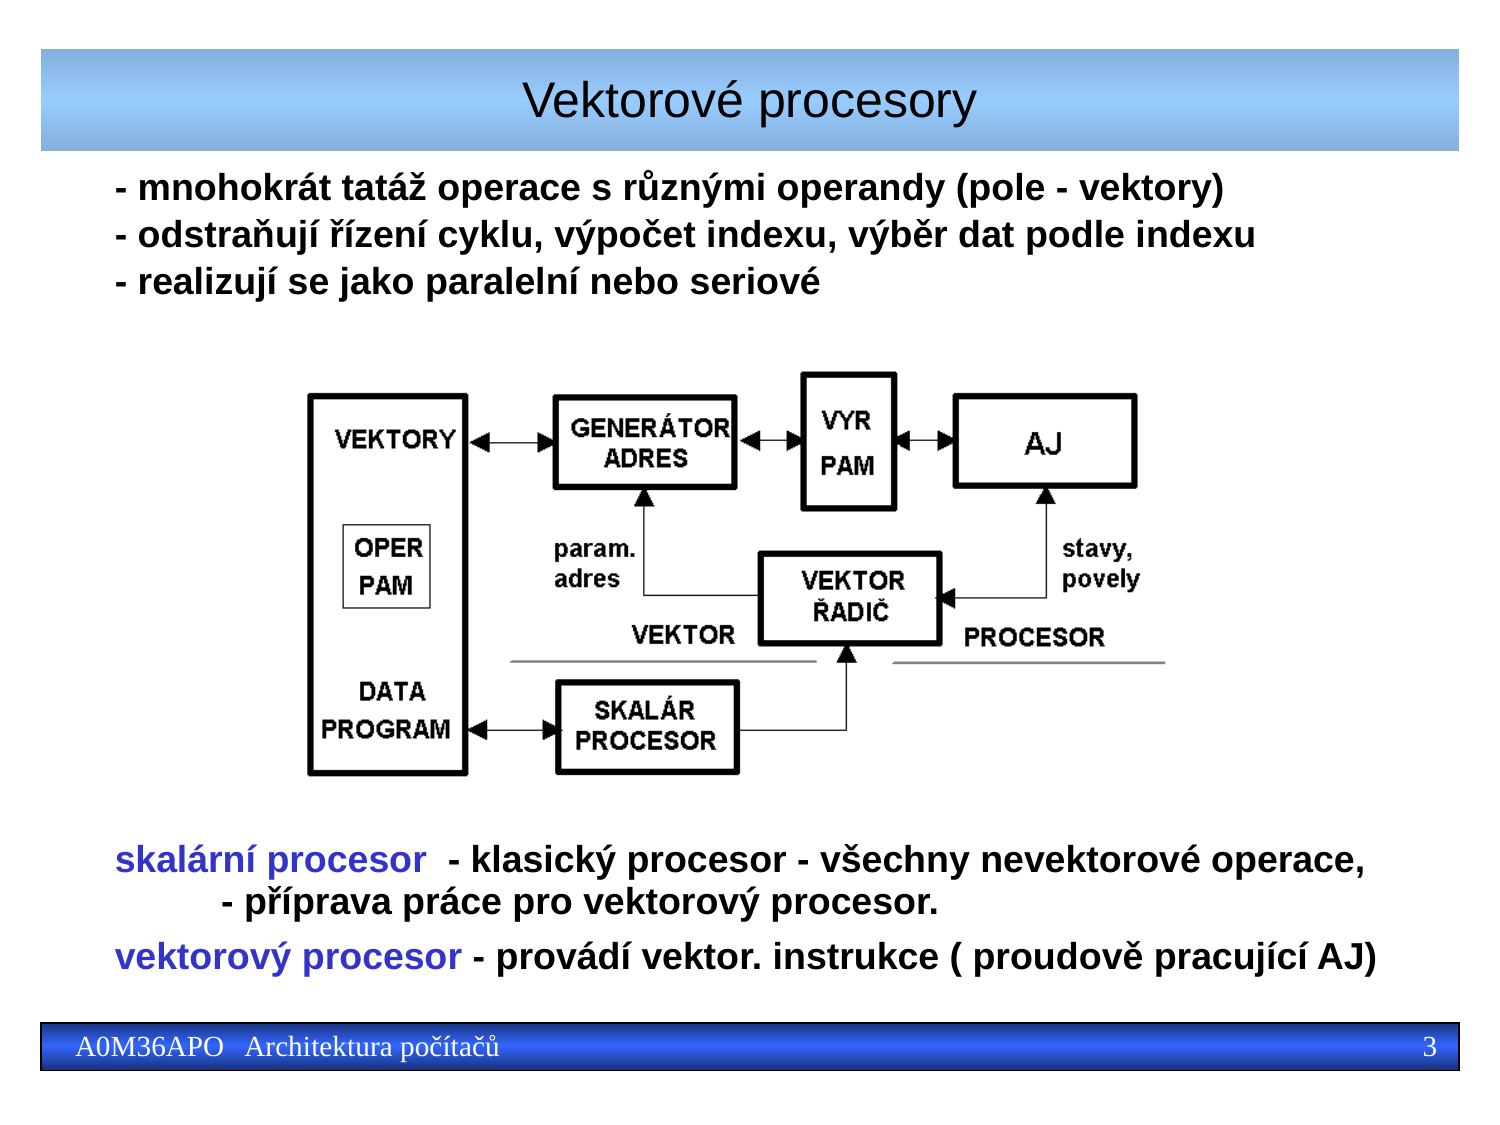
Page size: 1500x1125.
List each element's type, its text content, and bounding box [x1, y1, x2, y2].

text_box - mnohokrát tatáž operace s různými operandy (pole - vektory) - odstraňují řízení cyklu, výpočet indexu, výběr dat podle indexu - realizují se jako paralelní nebo seriové [99, 162, 1375, 388]
title Vektorové procesory [41, 49, 1459, 151]
text_box skalární procesor - klasický procesor - všechny nevektorové operace, - příprava práce pro vektorový procesor. vektorový procesor - provádí vektor. instrukce ( proudově pracující AJ) [99, 774, 1438, 1038]
picture [237, 350, 1188, 813]
